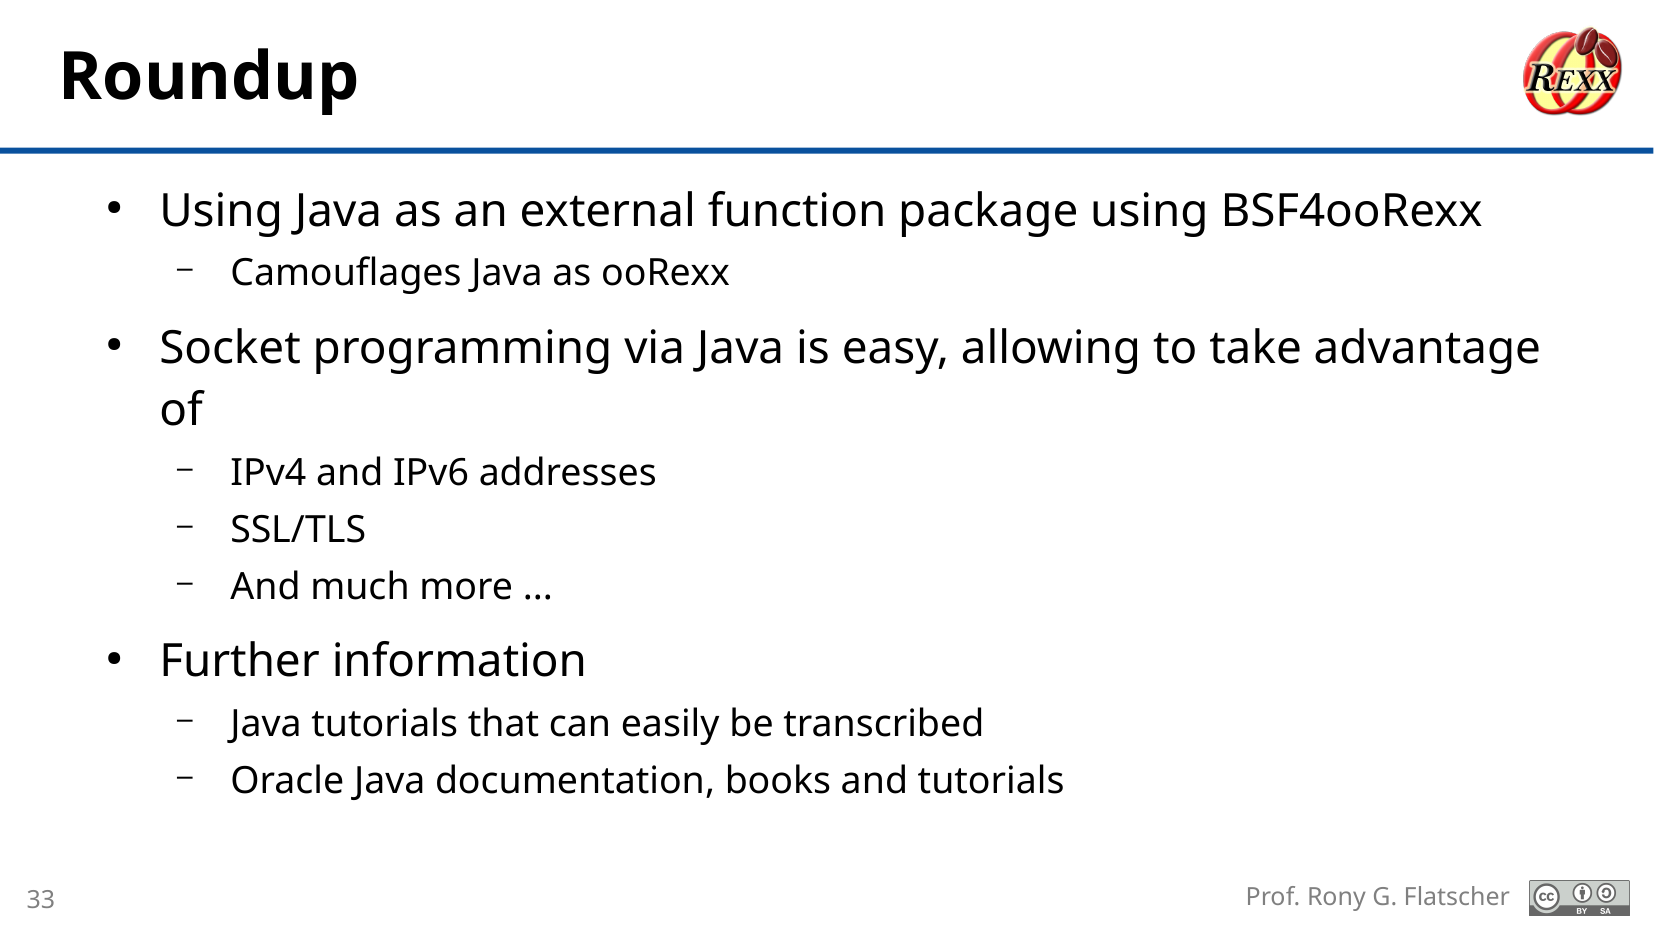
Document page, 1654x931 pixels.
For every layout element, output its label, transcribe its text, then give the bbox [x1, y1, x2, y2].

list Using Java as an external function package using BSF4ooRexx Camouflages Java as ooRexx Socket programming via Java is easy, allowing to take advantage of IPv4 and IPv6 addresses SSL/TLS And much more ... Further information Java tutorials that can easily be transcribed Oracle Java documentation, books and tutorials [88, 177, 1577, 857]
title Roundup [0, 0, 1625, 148]
